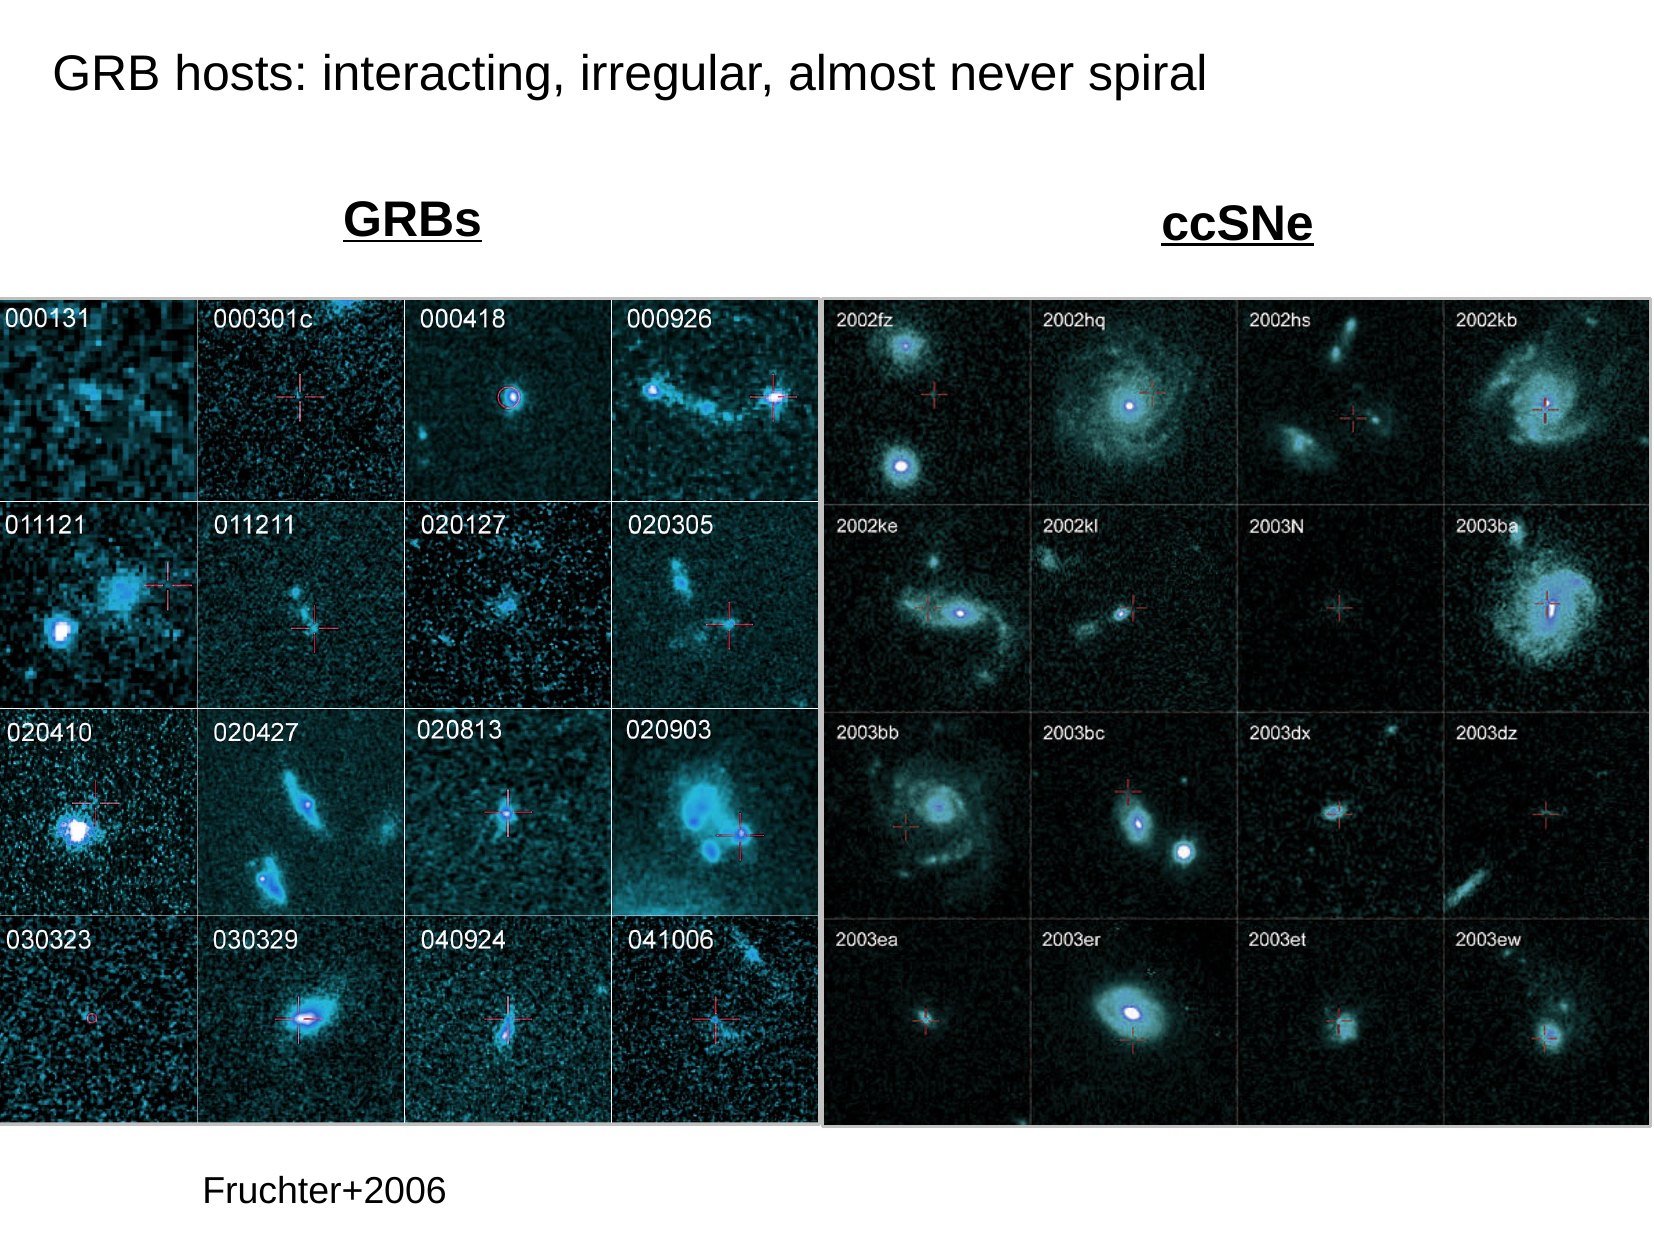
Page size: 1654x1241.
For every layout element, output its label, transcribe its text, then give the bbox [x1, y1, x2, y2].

text_box Fruchter+2006 [187, 1162, 601, 1220]
text_box GRB hosts: interacting, irregular, almost never spiral [37, 37, 1238, 109]
picture [0, 300, 819, 1123]
text_box GRBs [37, 183, 788, 255]
picture [824, 300, 1650, 1126]
text_box ccSNe [862, 187, 1613, 259]
